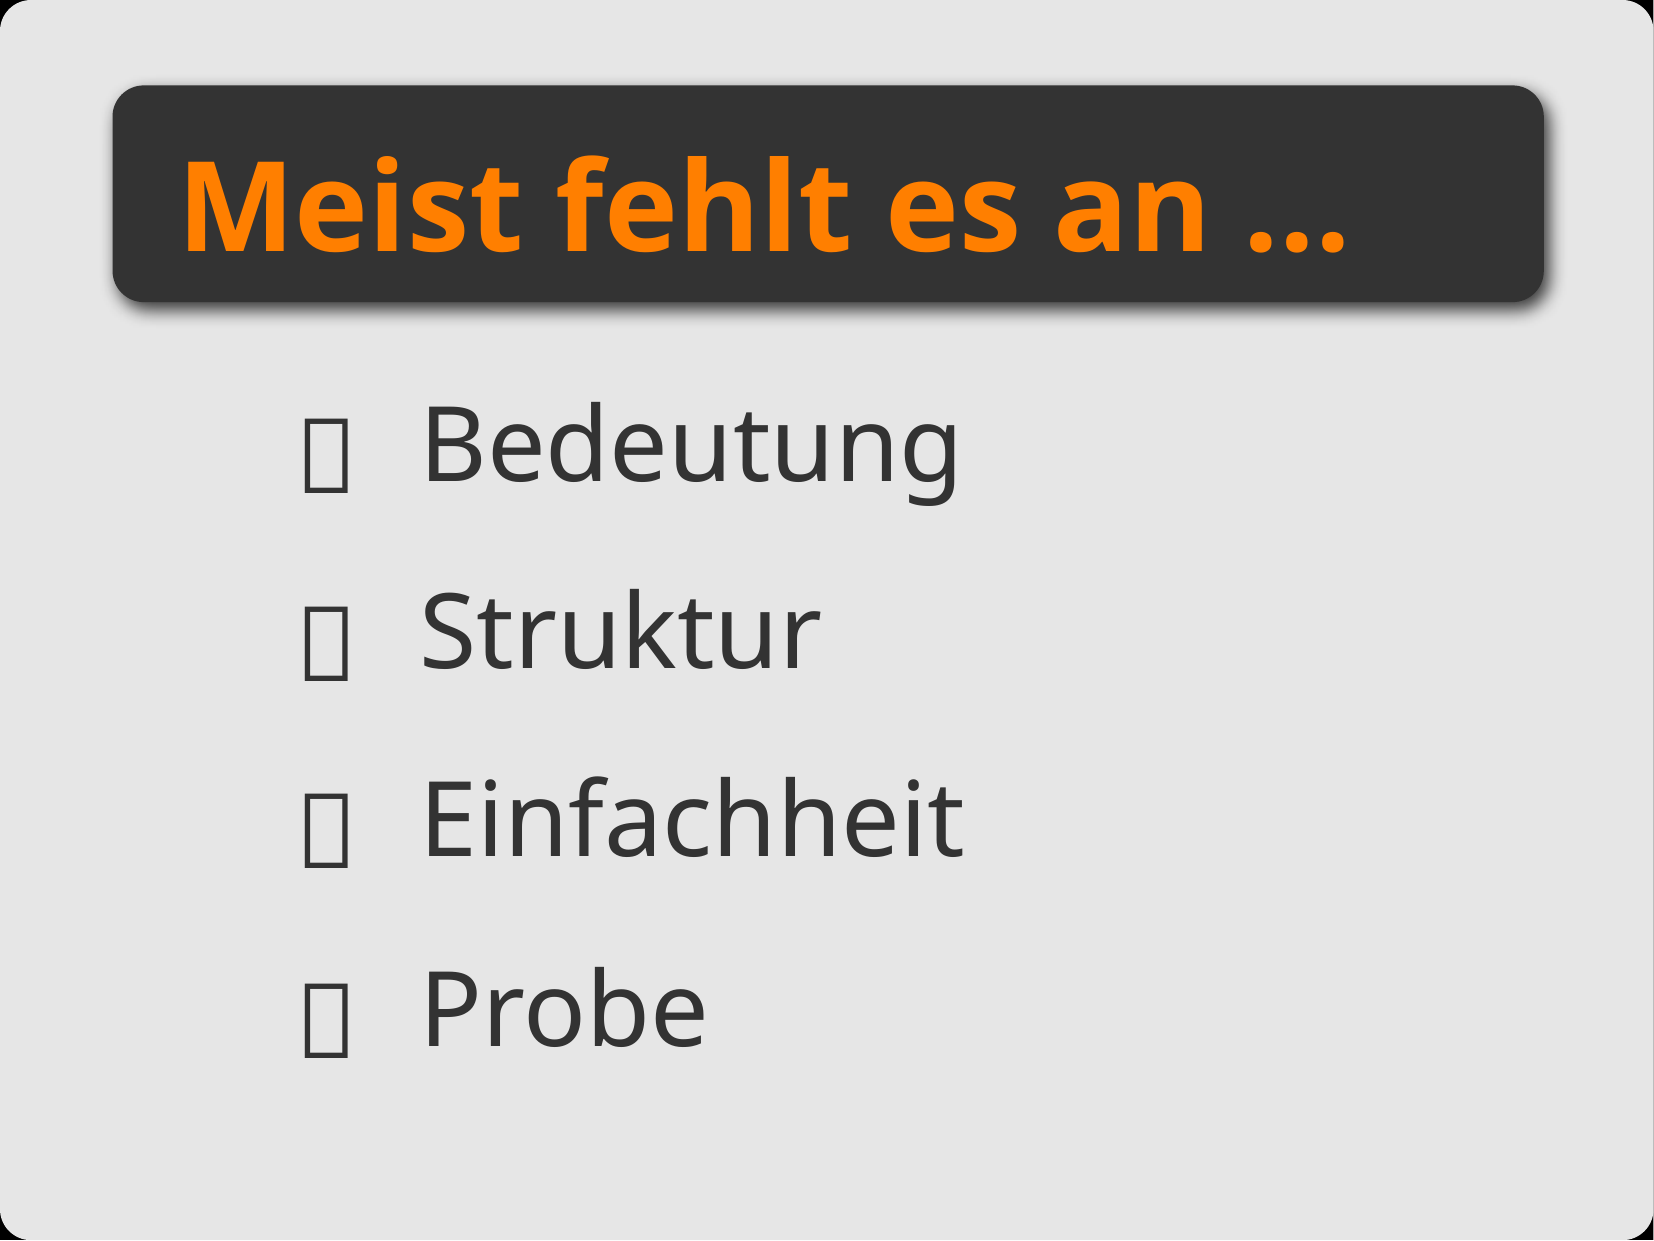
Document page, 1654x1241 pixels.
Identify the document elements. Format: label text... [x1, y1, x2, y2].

text_box  [295, 570, 389, 686]
text_box  [295, 382, 389, 499]
text_box Probe [419, 934, 943, 1061]
text_box [0, 0, 1654, 1241]
picture [97, 72, 1571, 332]
text_box Bedeutung [419, 369, 987, 496]
text_box Einfachheit [419, 744, 1052, 871]
text_box Struktur [419, 557, 928, 684]
text_box  [295, 757, 389, 874]
text_box Meist fehlt es an ... [177, 118, 1506, 269]
text_box  [295, 947, 389, 1063]
